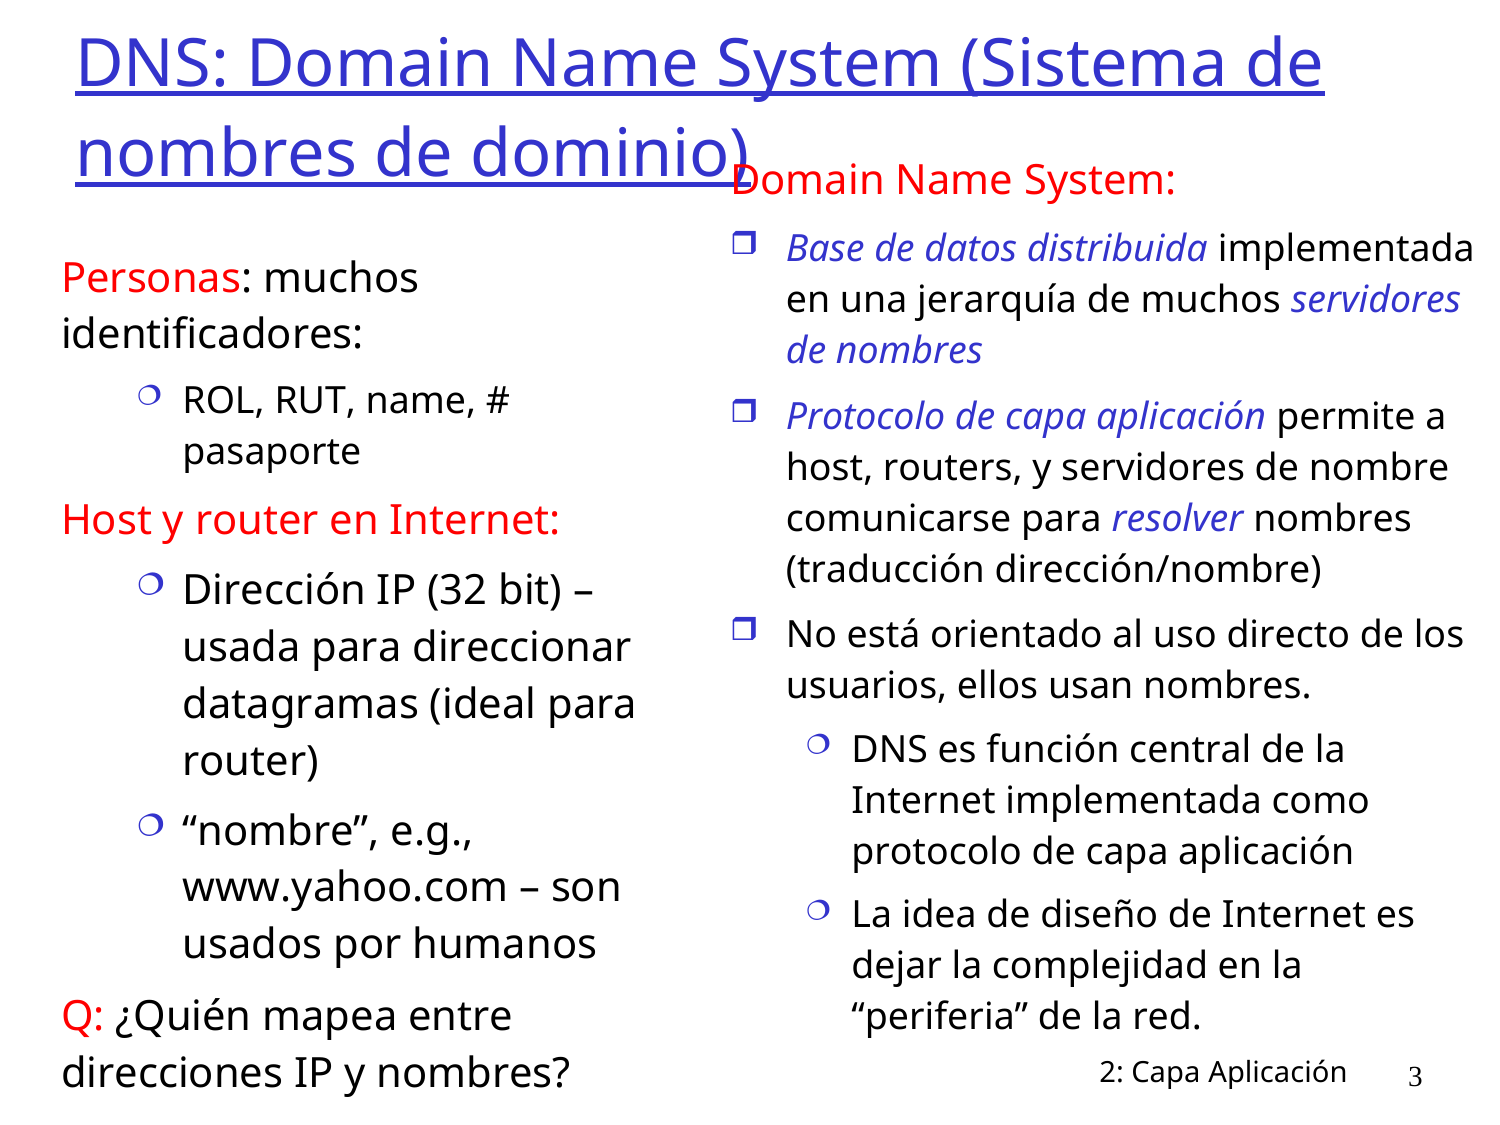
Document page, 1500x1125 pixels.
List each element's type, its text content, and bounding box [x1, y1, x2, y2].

list Domain Name System: Base de datos distribuida implementada en una jerarquía de muchos servidores de nombres Protocolo de capa aplicación permite a host, routers, y servidores de nombre comunicarse para resolver nombres (traducción dirección/nombre)‏ No está orientado al uso directo de los usuarios, ellos usan nombres. DNS es función central de la Internet implementada como protocolo de capa aplicación La idea de diseño de Internet es dejar la complejidad en la “periferia” de la red. [730, 149, 1481, 964]
title DNS: Domain Name System (Sistema de nombres de dominio)‏ [75, 18, 1426, 193]
list Personas: muchos identificadores: ROL, RUT, name, # pasaporte Host y router en Internet: Dirección IP (32 bit) – usada para direccionar datagramas (ideal para router)‏ “nombre”, e.g., www.yahoo.com – son usados por humanos Q: ¿Quién mapea entre direcciones IP y nombres? [61, 247, 699, 1014]
